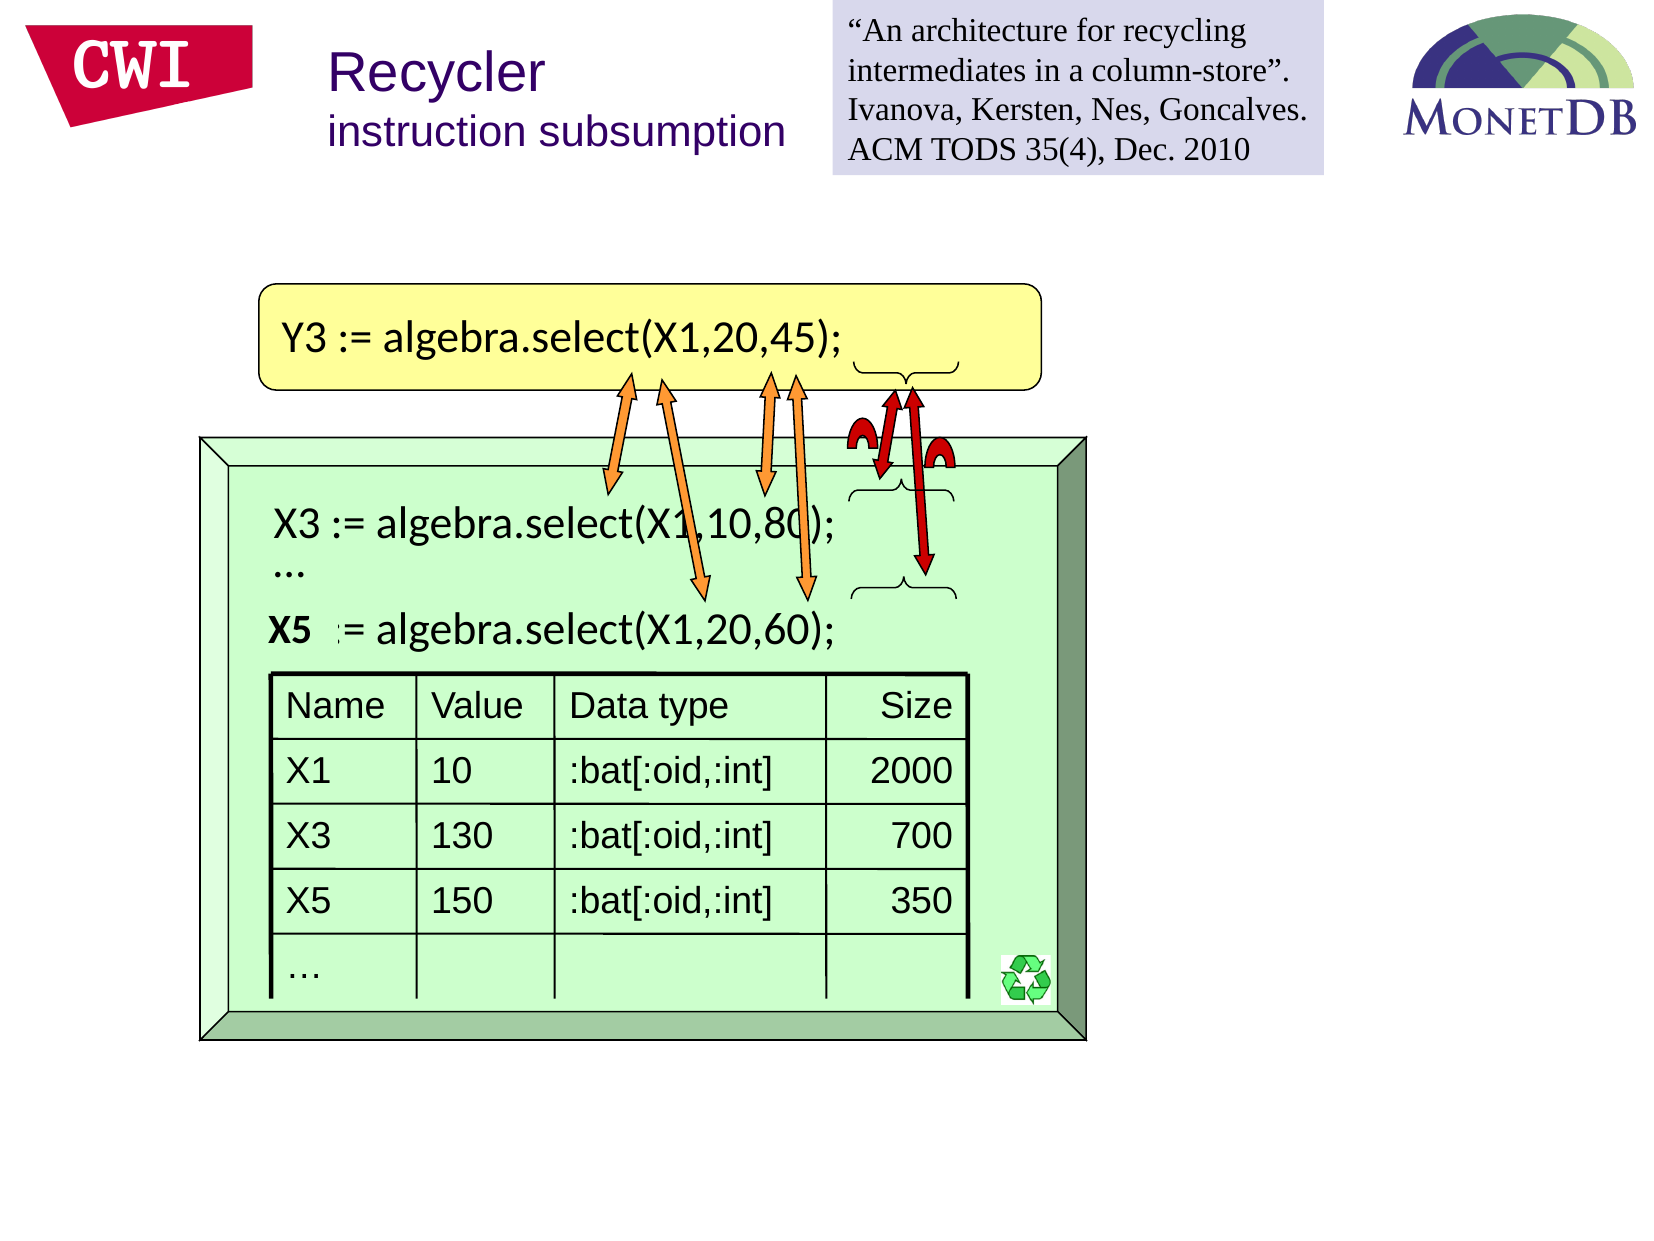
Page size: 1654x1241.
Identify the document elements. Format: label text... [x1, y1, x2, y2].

text_box 130 [418, 805, 553, 867]
text_box :bat[:oid,:int] [556, 740, 825, 802]
text_box 150 [418, 870, 553, 932]
picture [0, 0, 278, 150]
text_box Y3 := algebra.select(X1,20,45); [266, 298, 1075, 370]
text_box Value [418, 677, 553, 737]
picture [1403, 14, 1636, 135]
text_box [860, 370, 952, 378]
text_box Name [274, 677, 415, 737]
text_box X5 [274, 870, 415, 932]
text_box X3 [274, 805, 415, 867]
text_box [201, 283, 1087, 1040]
text_box X5 := algebra.select(X1,20,60); [258, 590, 1027, 662]
text_box triple store [200, 437, 229, 1040]
text_box X1 [274, 740, 415, 802]
text_box [914, 491, 935, 575]
text_box Size [828, 677, 965, 738]
text_box “An architecture for recycling intermediates in a column-store”. Ivanova, Kersten, Nes, Goncalves. ACM TODS 35(4), Dec. 2010 [832, 0, 1324, 176]
text_box 350 [828, 870, 965, 932]
text_box X3 := algebra.select(X1,10,80); … [258, 484, 697, 590]
text_box … [274, 935, 415, 999]
text_box :bat[:oid,:int] [556, 870, 825, 932]
text_box X5 [268, 594, 338, 656]
text_box 700 [828, 805, 965, 867]
text_box Recycler instruction subsumption [312, 0, 832, 163]
text_box X3 := algebra.select(X1,10,80); … [807, 484, 1122, 594]
text_box :bat[:oid,:int] [556, 805, 825, 867]
text_box 2000 [828, 741, 965, 802]
text_box Data type [556, 677, 825, 737]
text_box 10 [418, 740, 553, 802]
picture [1001, 955, 1051, 1005]
text_box X3 := algebra.select(X1,10,80); … [687, 484, 802, 590]
